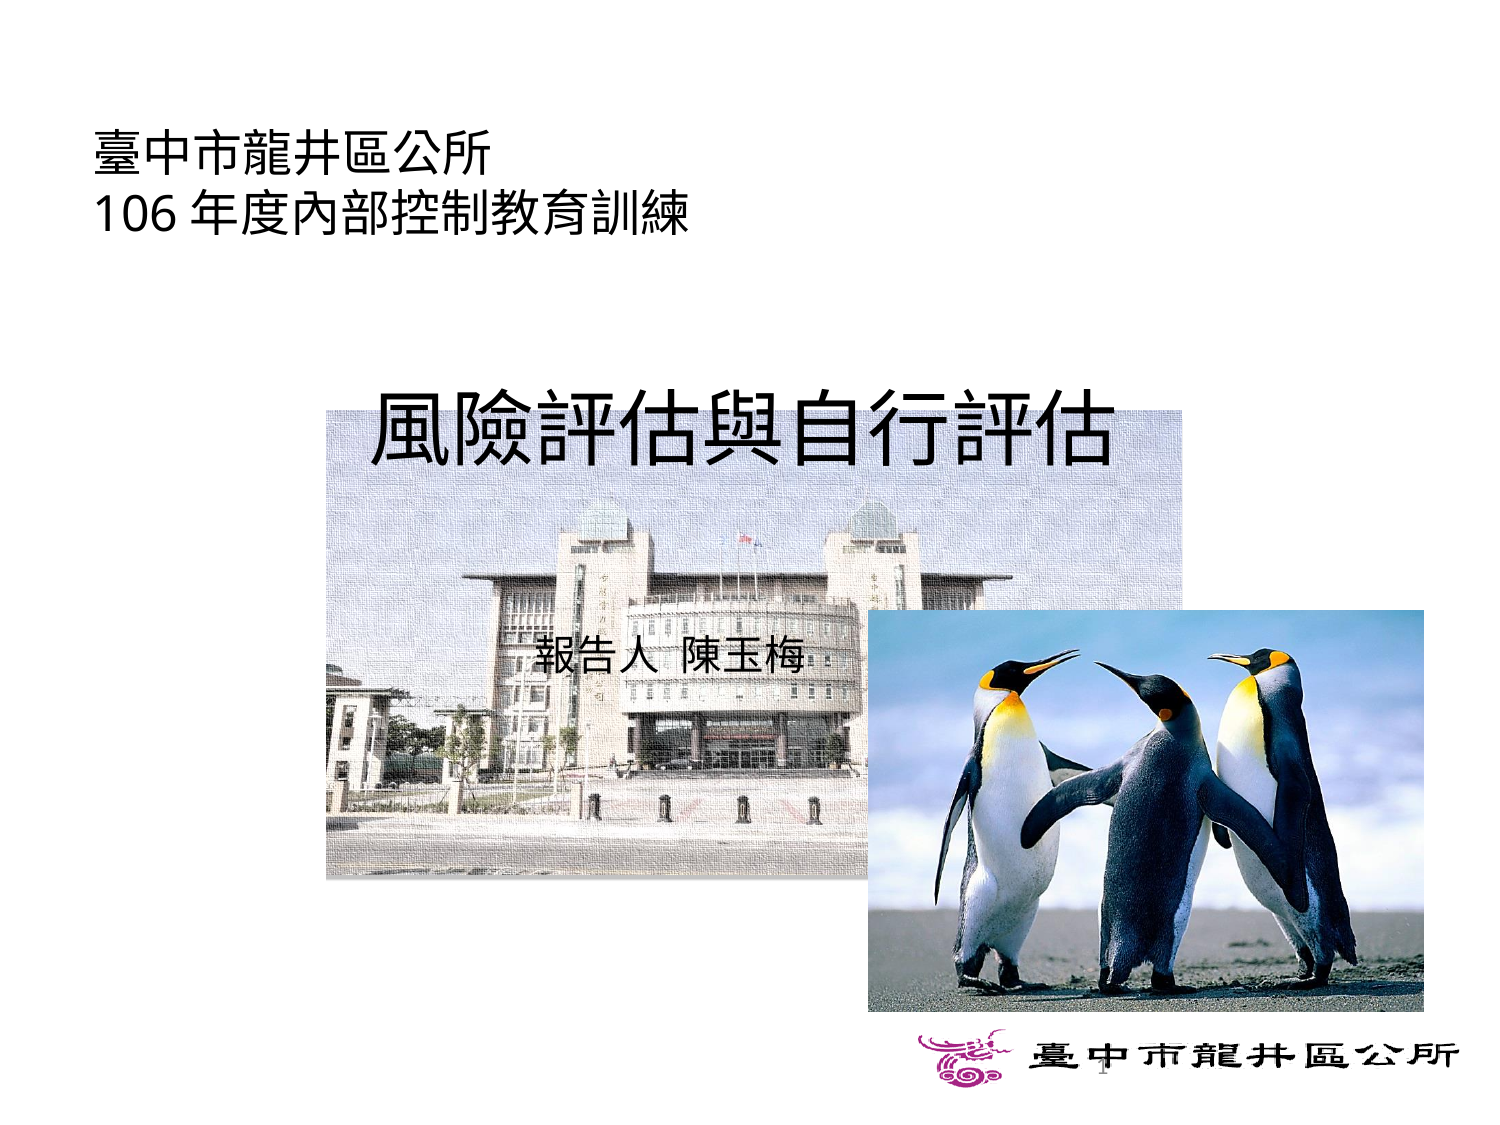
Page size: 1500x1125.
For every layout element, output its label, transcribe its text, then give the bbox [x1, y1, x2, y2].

text_box 1 [1080, 1035, 1431, 1095]
title 風險評估與自行評估 [105, 314, 1381, 539]
text_box 臺中市龍井區公所 106年度內部控制教育訓練 [77, 113, 1295, 250]
subtitle 報告人 陳玉梅 [383, 621, 833, 748]
picture [868, 610, 1424, 1012]
